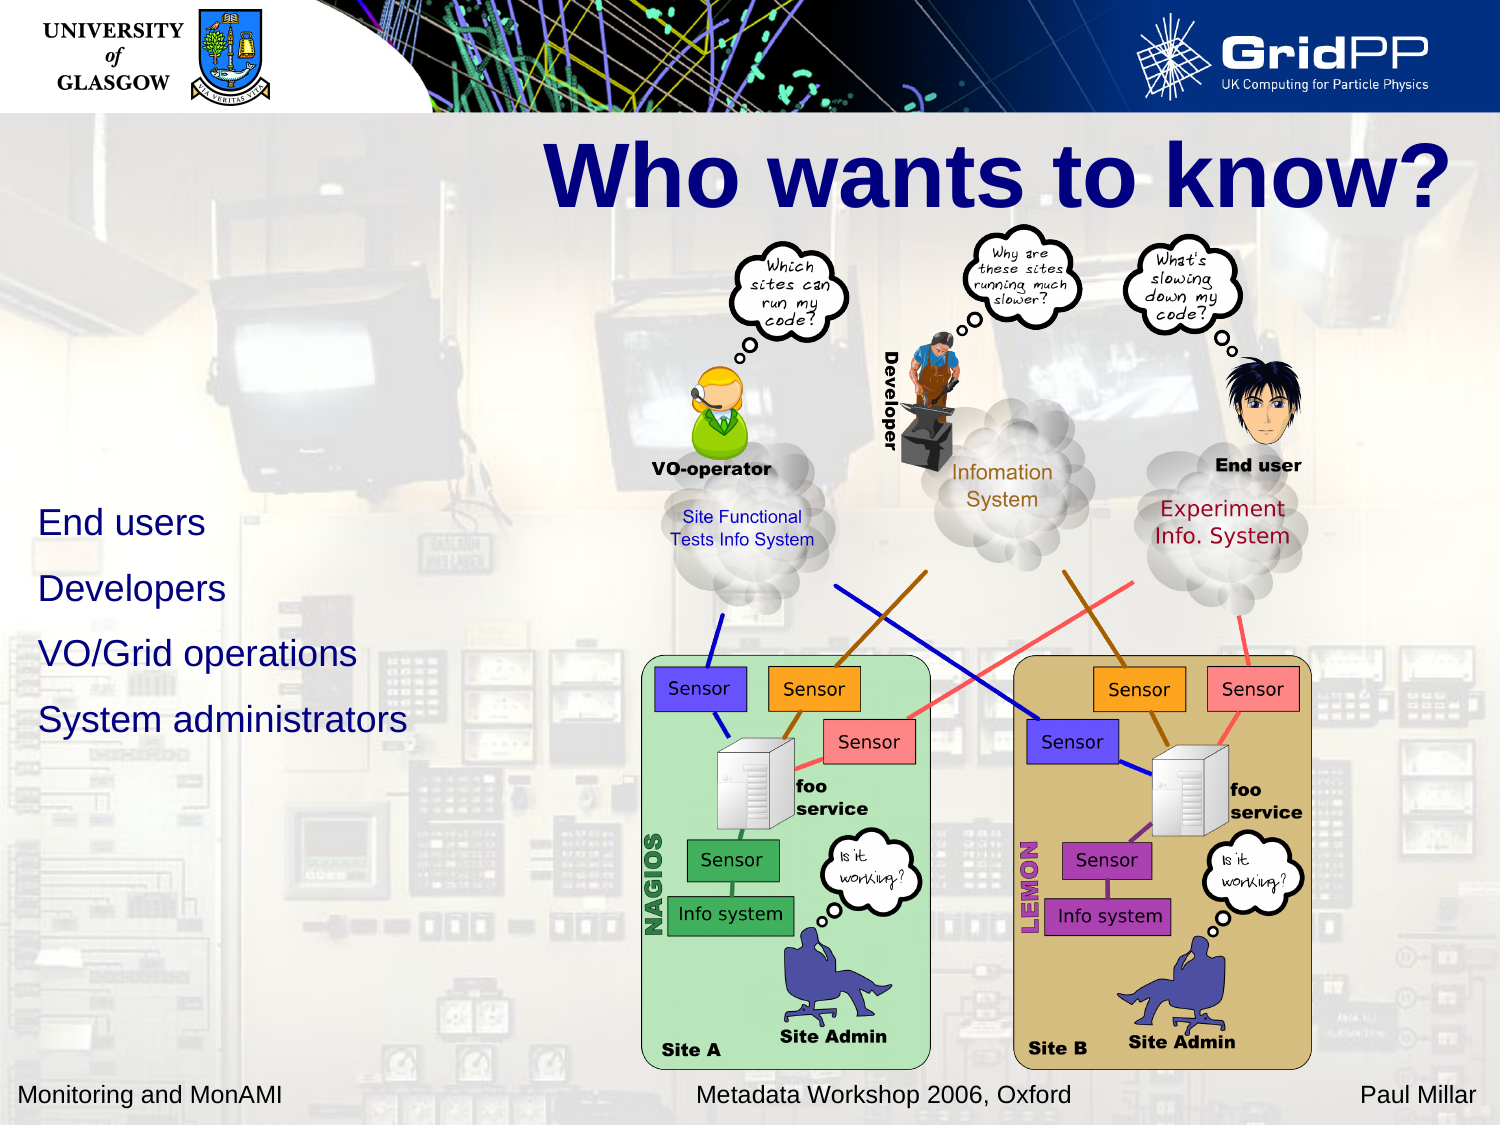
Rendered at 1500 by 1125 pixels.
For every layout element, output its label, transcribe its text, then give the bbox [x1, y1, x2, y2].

picture [0, 0, 1500, 1125]
text_box End users Developers VO/Grid operations System administrators [37, 501, 422, 741]
title Who wants to know? [535, 127, 1463, 230]
